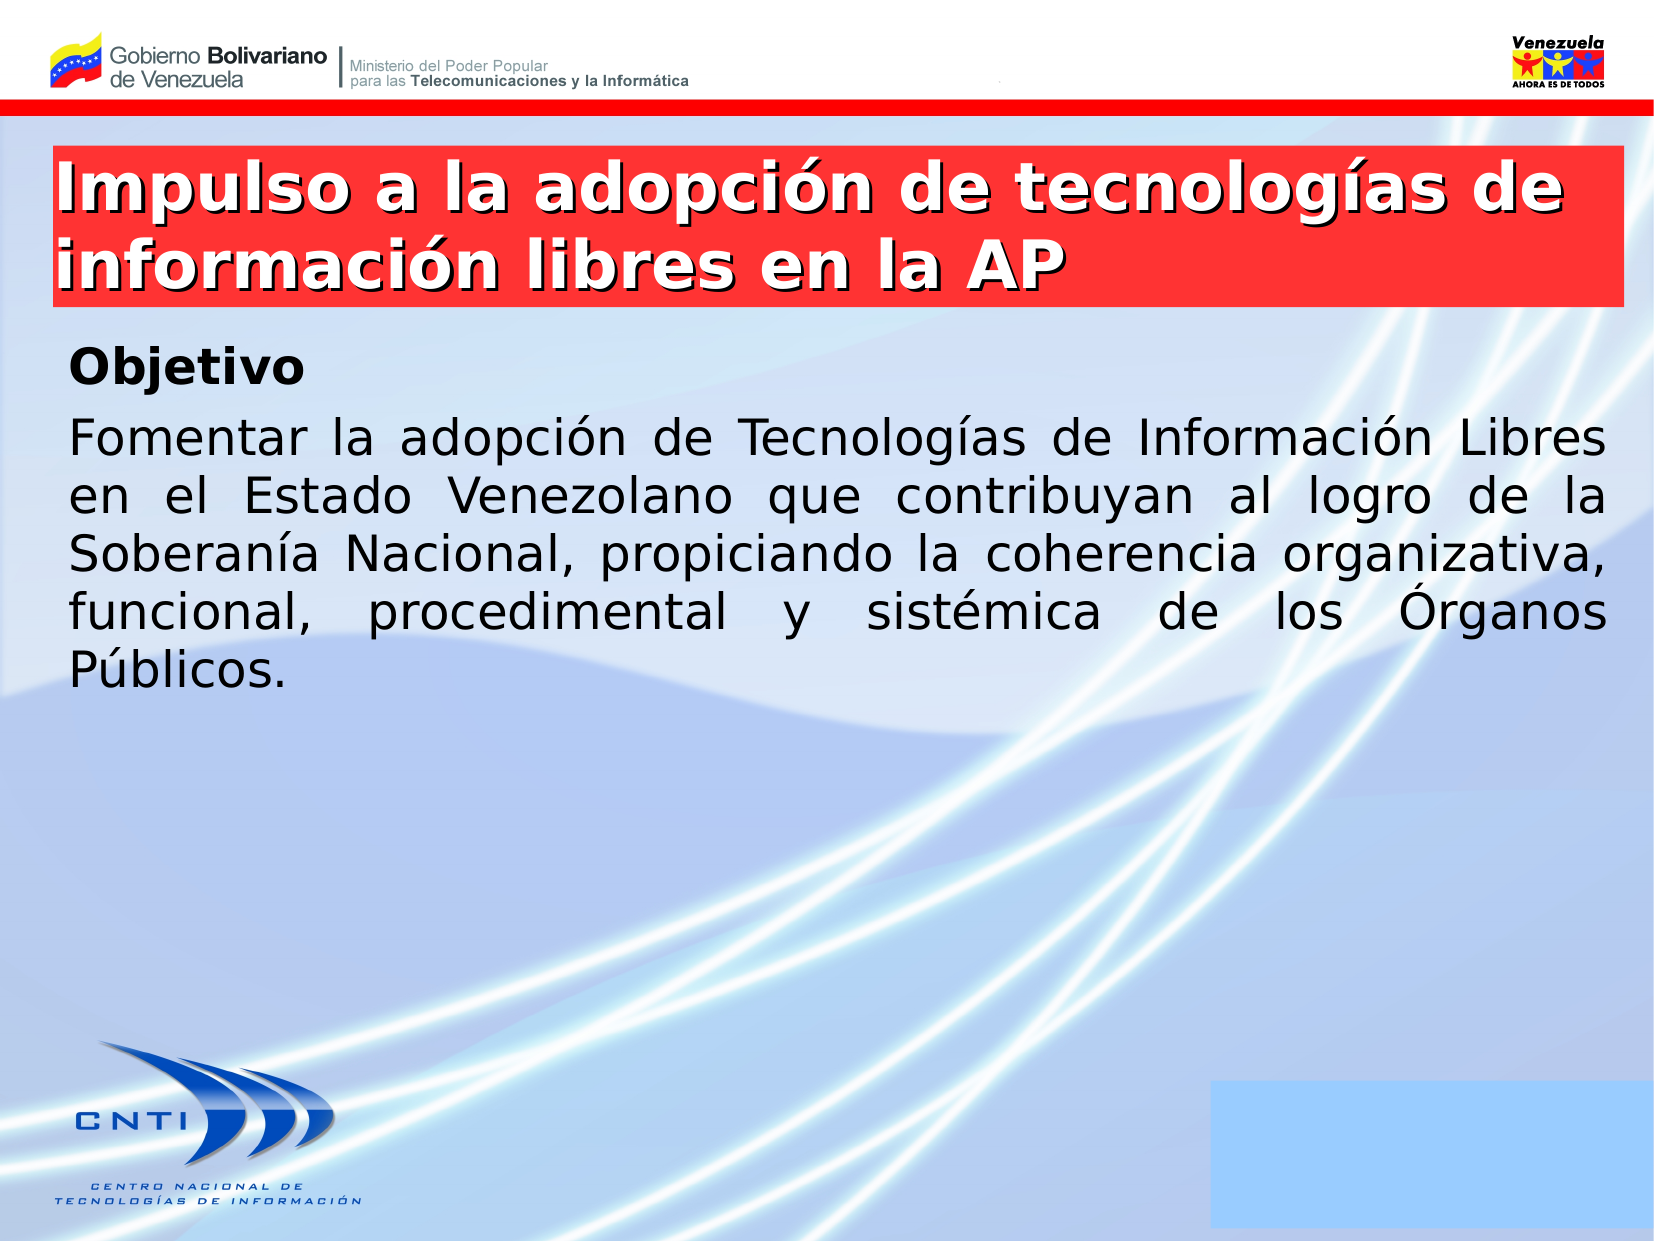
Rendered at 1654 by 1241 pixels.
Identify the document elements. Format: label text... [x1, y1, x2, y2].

picture [0, 0, 1654, 1241]
text_box Objetivo Fomentar la adopción de Tecnologías de Información Libres en el Estado Venezolano que contribuyan al logro de la Soberanía Nacional, propiciando la coherencia organizativa, funcional, procedimental y sistémica de los Órganos Públicos. [53, 330, 1625, 737]
title Impulso a la adopción de tecnologías de información libres en la AP [53, 145, 1625, 308]
subtitle [82, 737, 1571, 1155]
